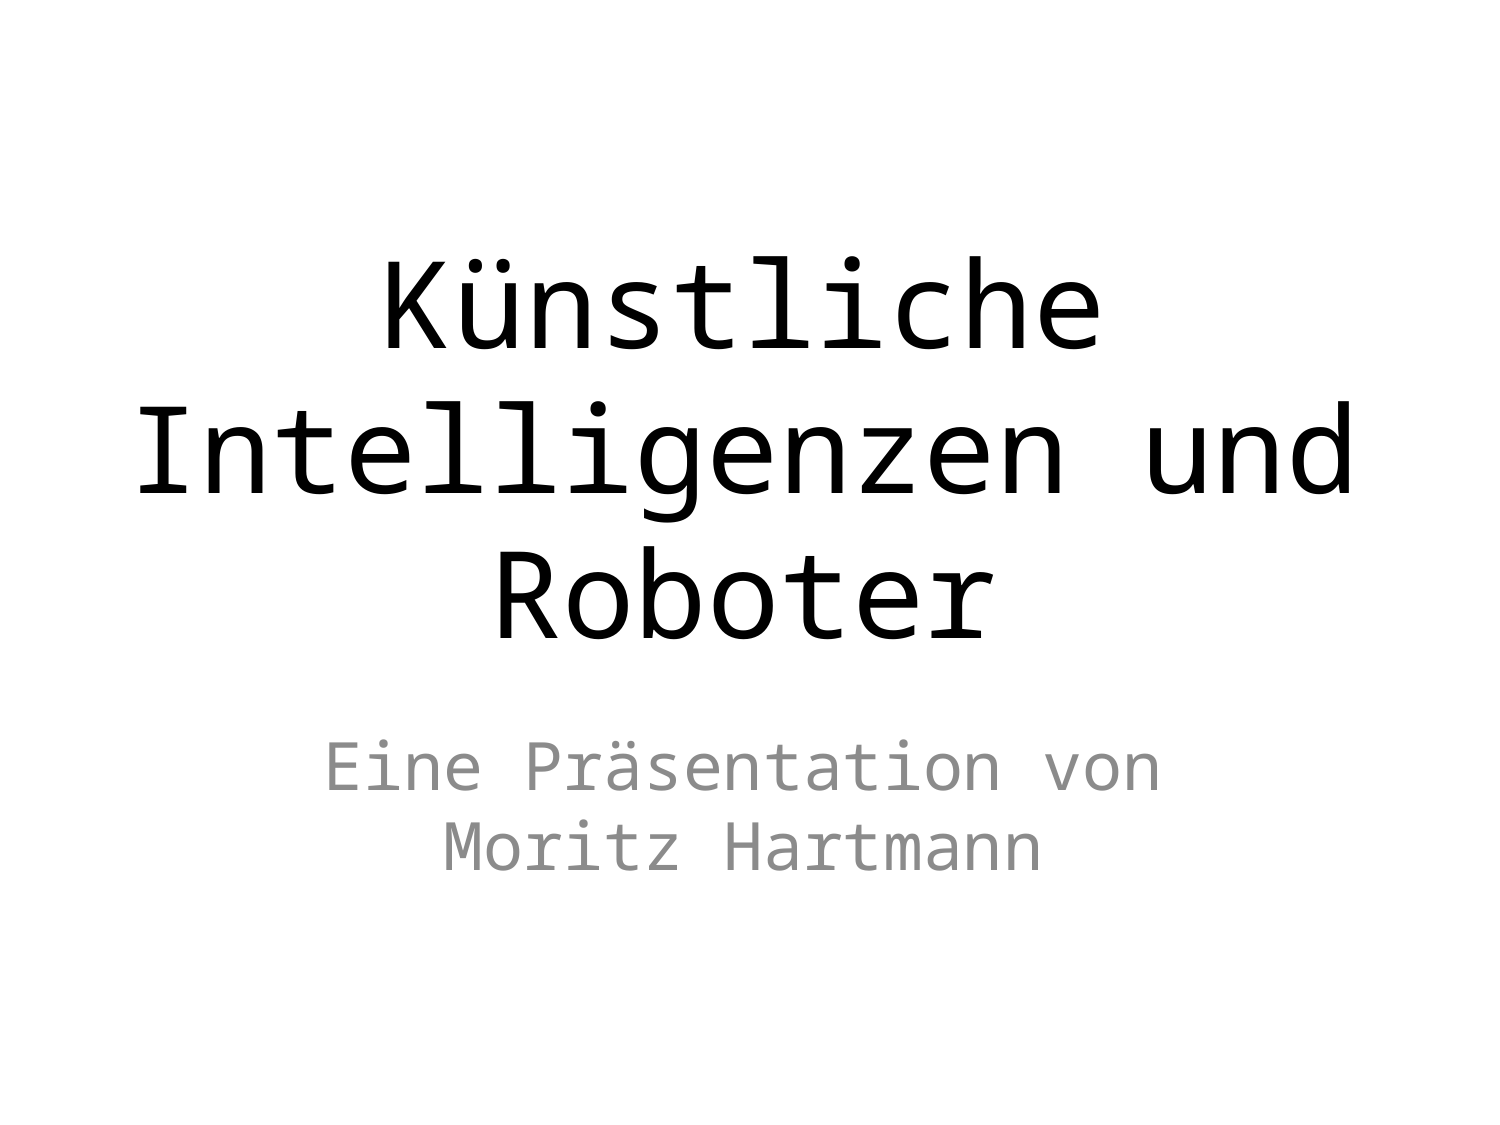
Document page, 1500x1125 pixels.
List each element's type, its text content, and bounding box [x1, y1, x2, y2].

subtitle Eine Präsentation von Moritz Hartmann [218, 716, 1269, 898]
title Künstliche Intelligenzen und Roboter [105, 219, 1381, 598]
